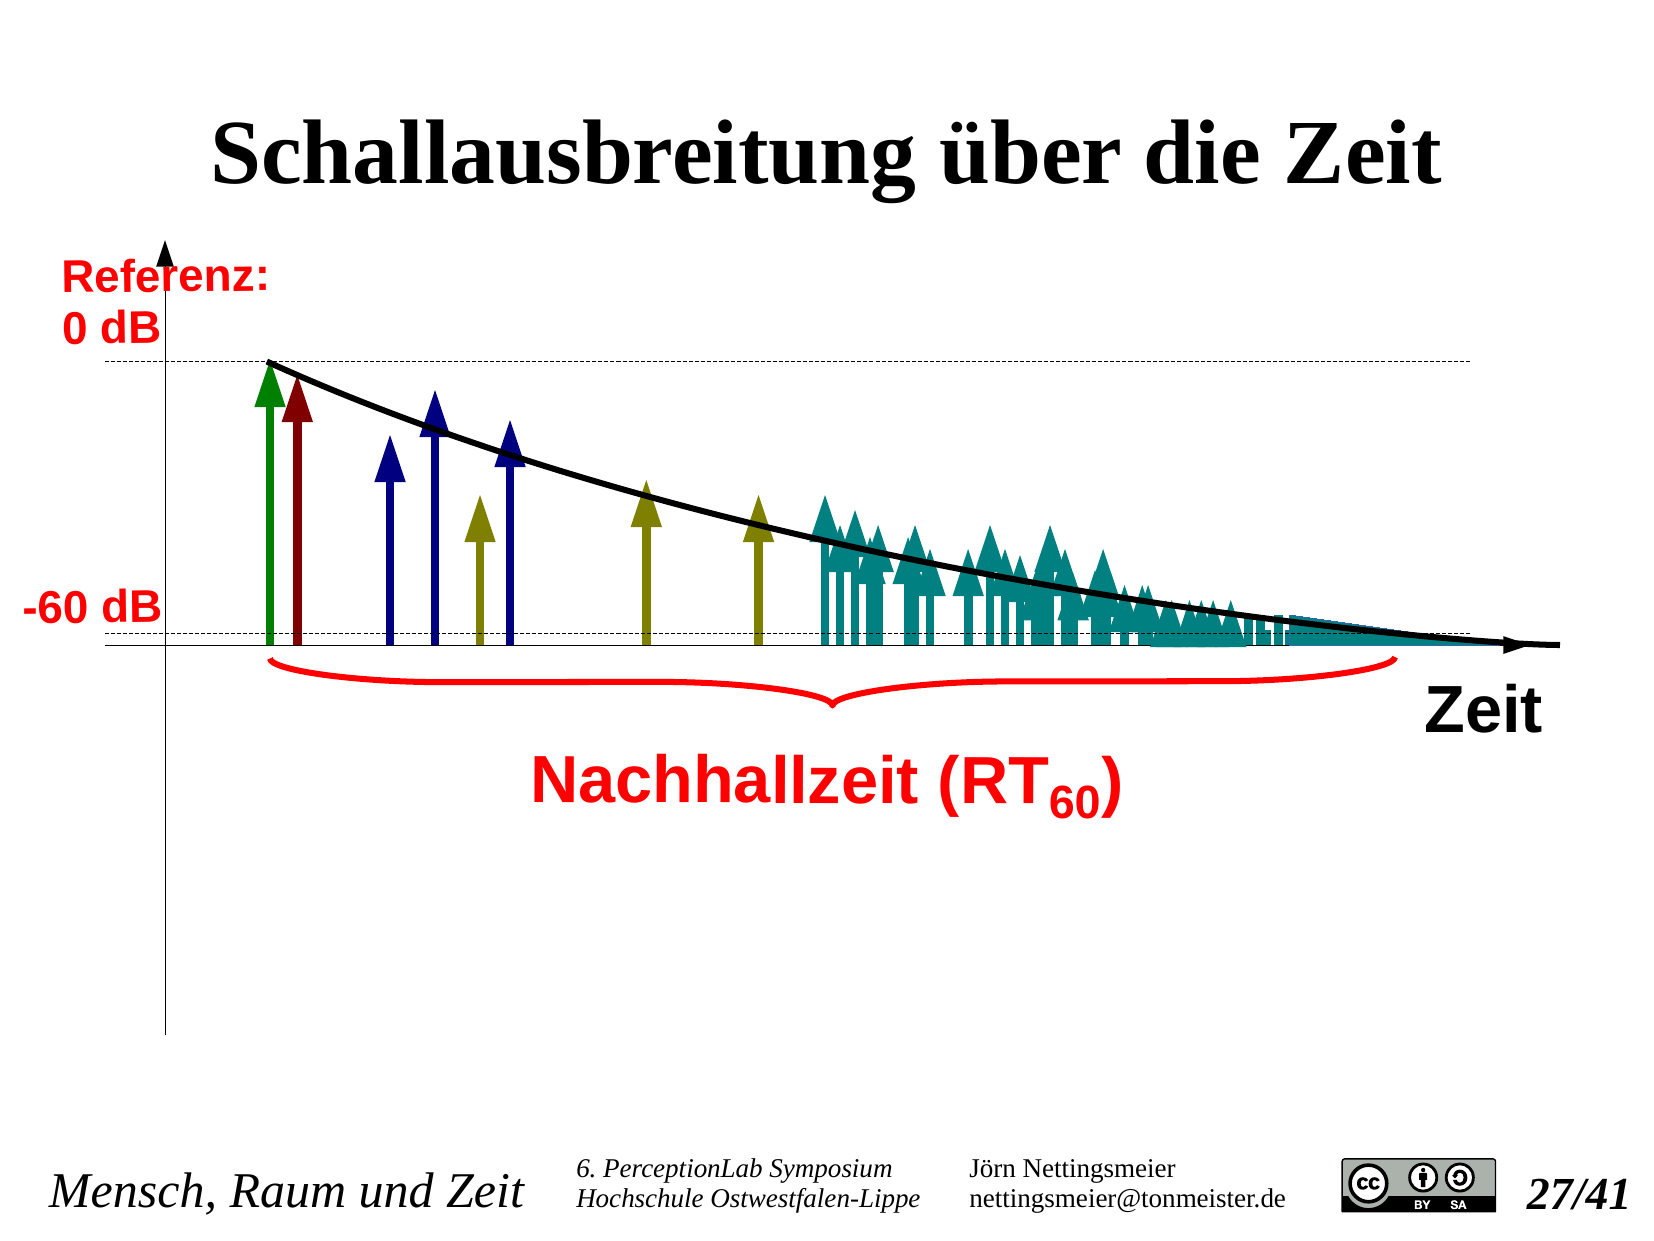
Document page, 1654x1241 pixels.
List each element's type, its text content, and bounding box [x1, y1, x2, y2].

text_box -60 dB [7, 572, 178, 649]
title Schallausbreitung über die Zeit [82, 49, 1571, 257]
text_box Zeit [1410, 664, 1559, 766]
text_box [1289, 625, 1494, 646]
text_box Nachhallzeit (RT60) [515, 734, 1139, 846]
text_box [1289, 615, 1381, 628]
text_box Referenz: 0 dB [46, 243, 287, 378]
